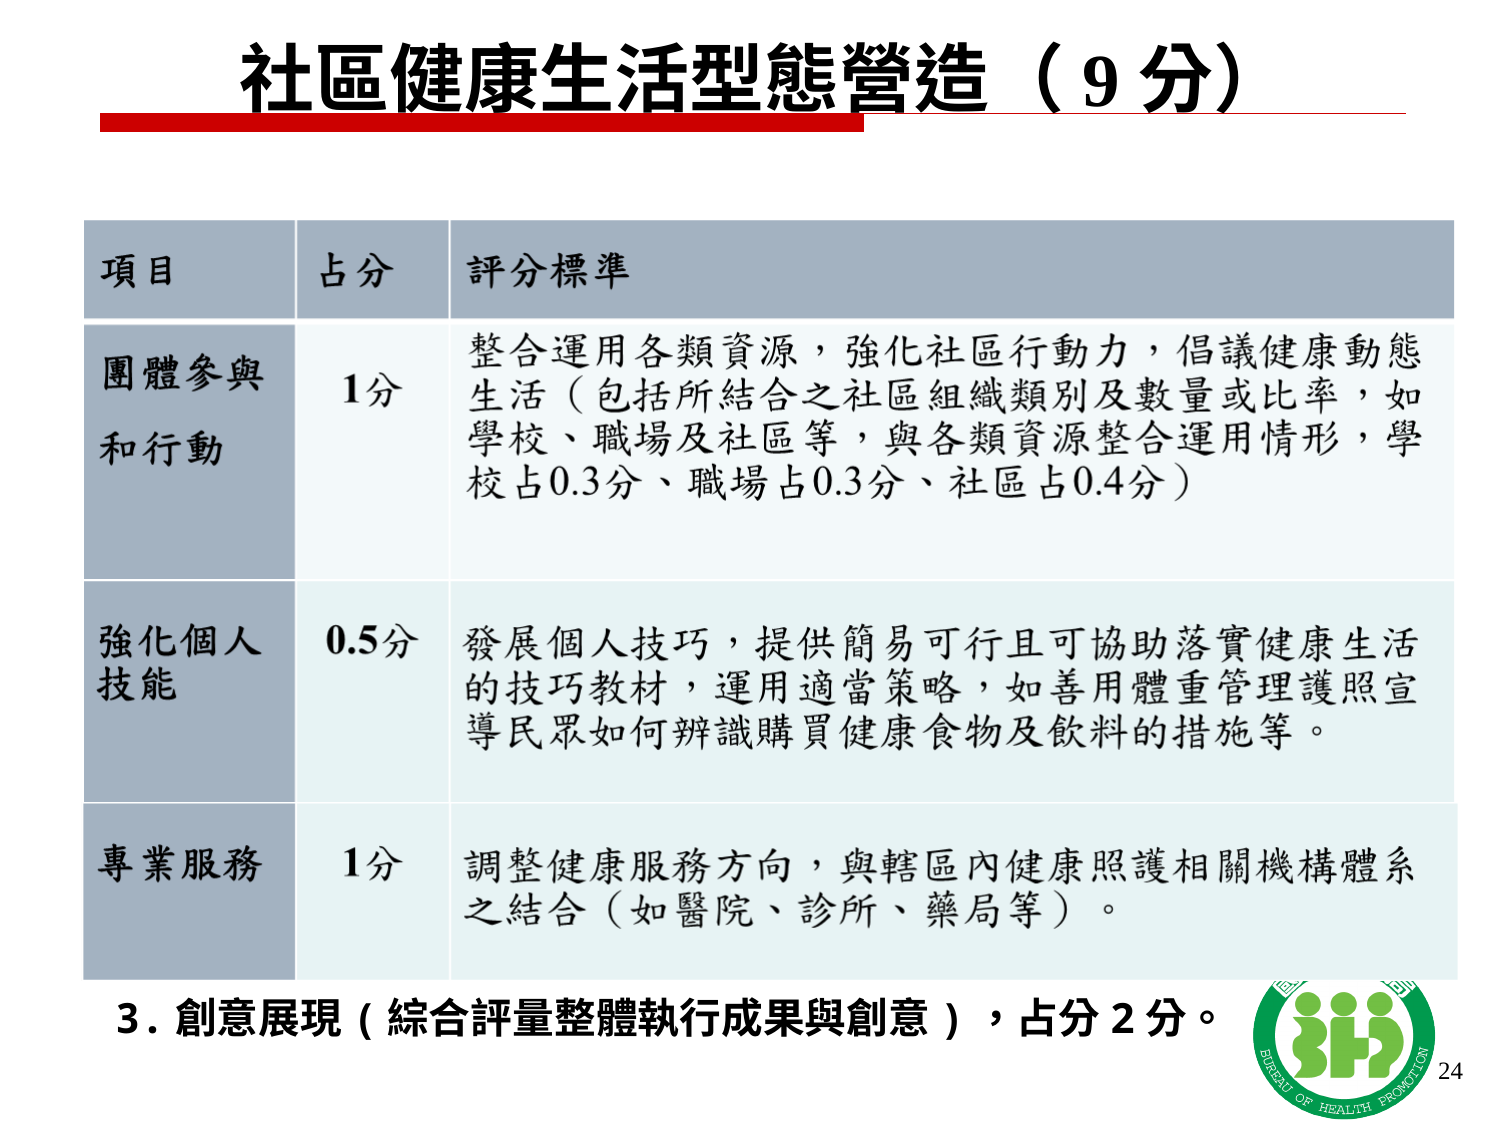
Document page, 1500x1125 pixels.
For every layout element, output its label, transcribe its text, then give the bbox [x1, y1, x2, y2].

text_box [1423, 1046, 1500, 1125]
text_box 社區健康生活型態營造（9分） [91, 23, 1437, 130]
picture [68, 219, 1459, 981]
text_box 3.創意展現(綜合評量整體執行成果與創意)，占分2分。 [100, 990, 1447, 1051]
